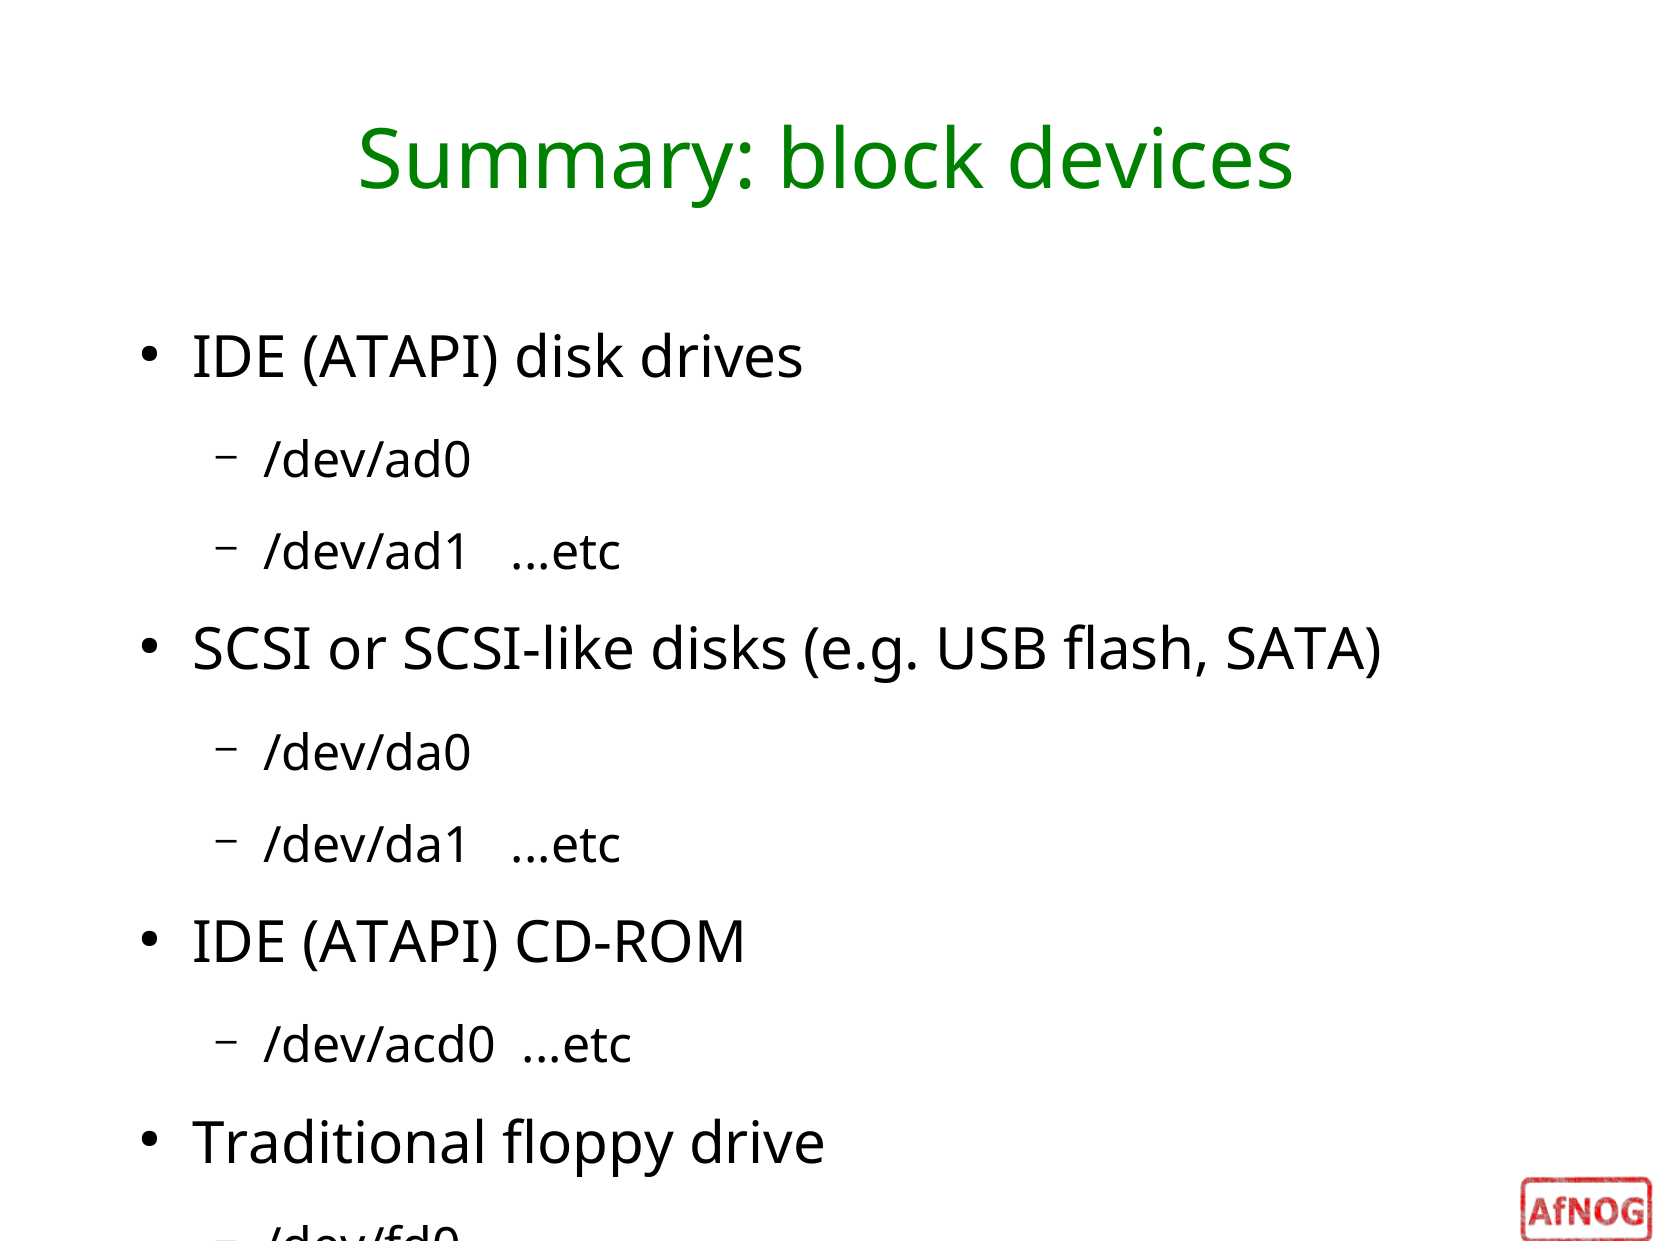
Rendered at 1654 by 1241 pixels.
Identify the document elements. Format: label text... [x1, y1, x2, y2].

list IDE (ATAPI) disk drives /dev/ad0 /dev/ad1 ...etc SCSI or SCSI-like disks (e.g. USB flash, SATA) /dev/da0 /dev/da1 ...etc IDE (ATAPI) CD-ROM /dev/acd0 ...etc Traditional floppy drive /dev/fd0 [121, 315, 1533, 1172]
title Summary: block devices [121, 73, 1533, 241]
picture [1519, 1175, 1654, 1241]
